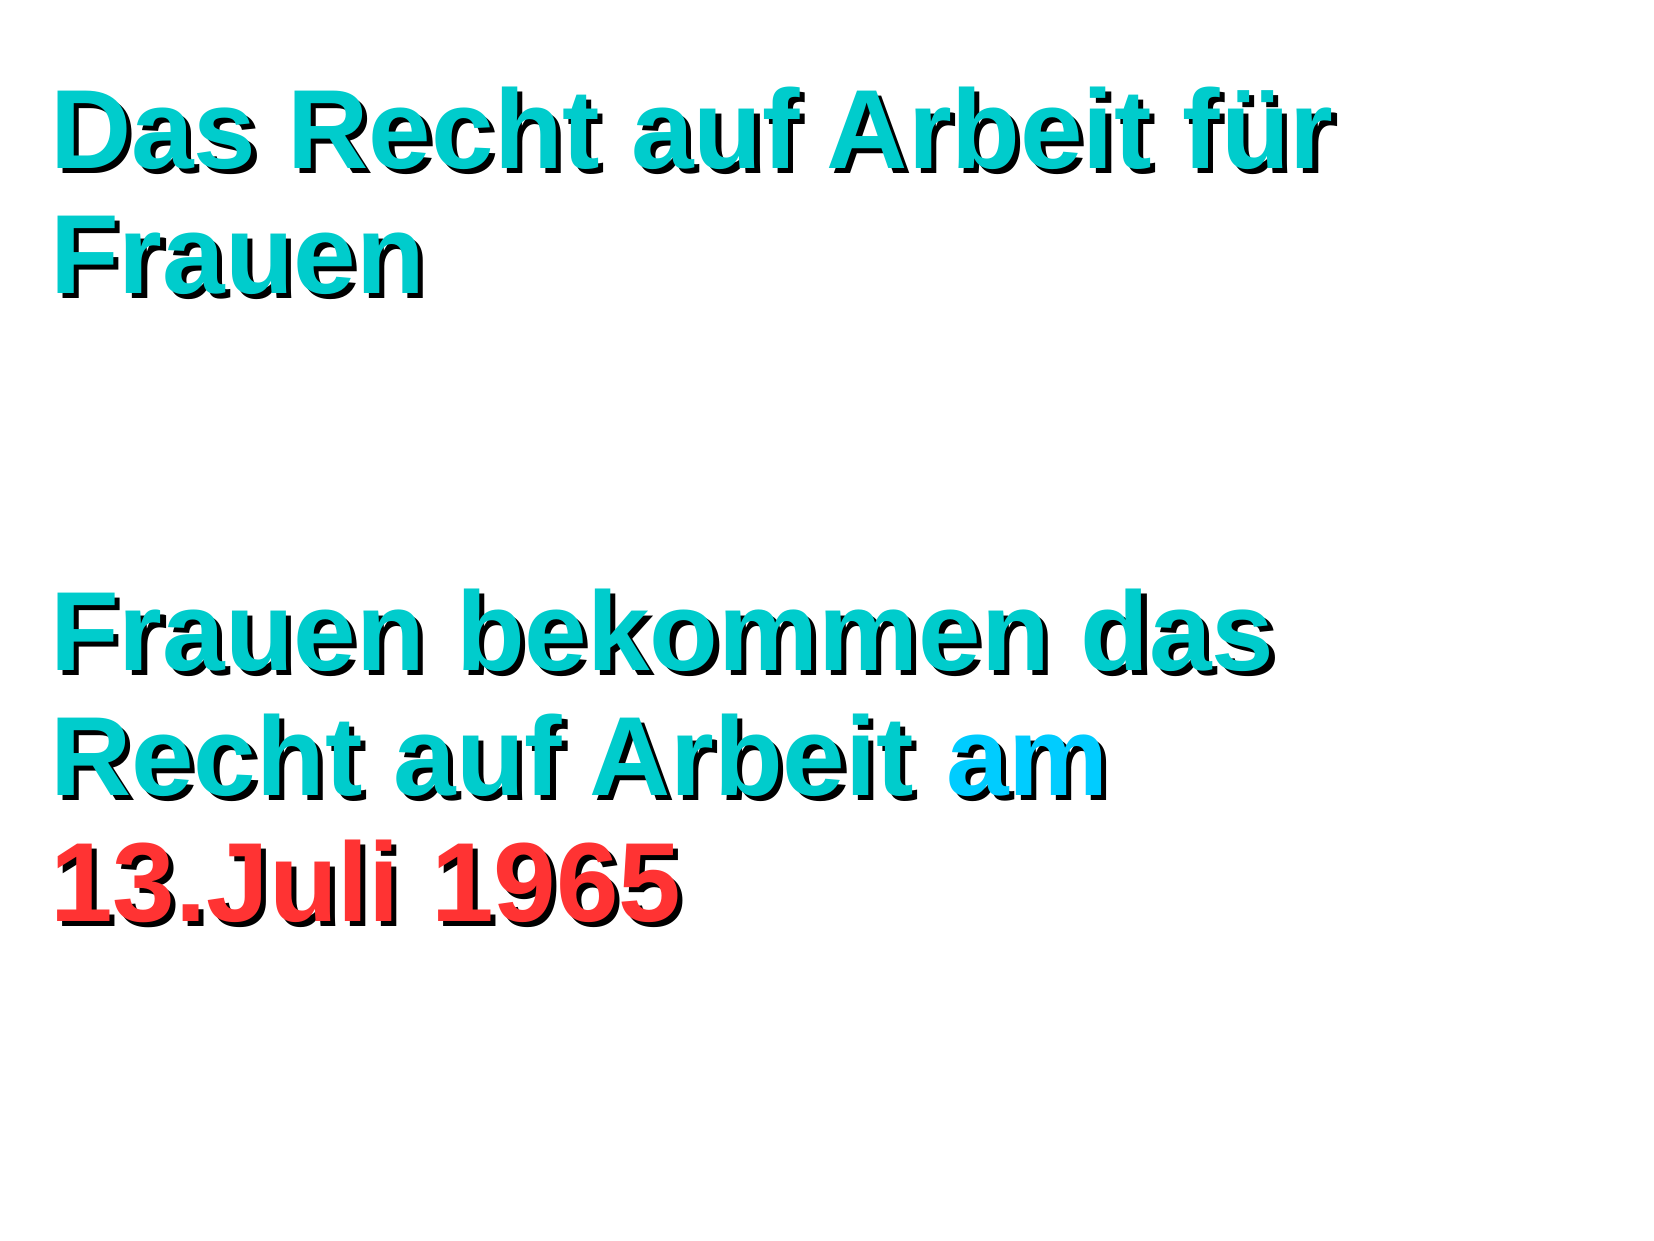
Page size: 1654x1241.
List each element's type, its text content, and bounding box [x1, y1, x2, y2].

text_box Das Recht auf Arbeit für Frauen Frauen bekommen das Recht auf Arbeit am 13.Juli 1965 [35, 59, 1571, 1182]
